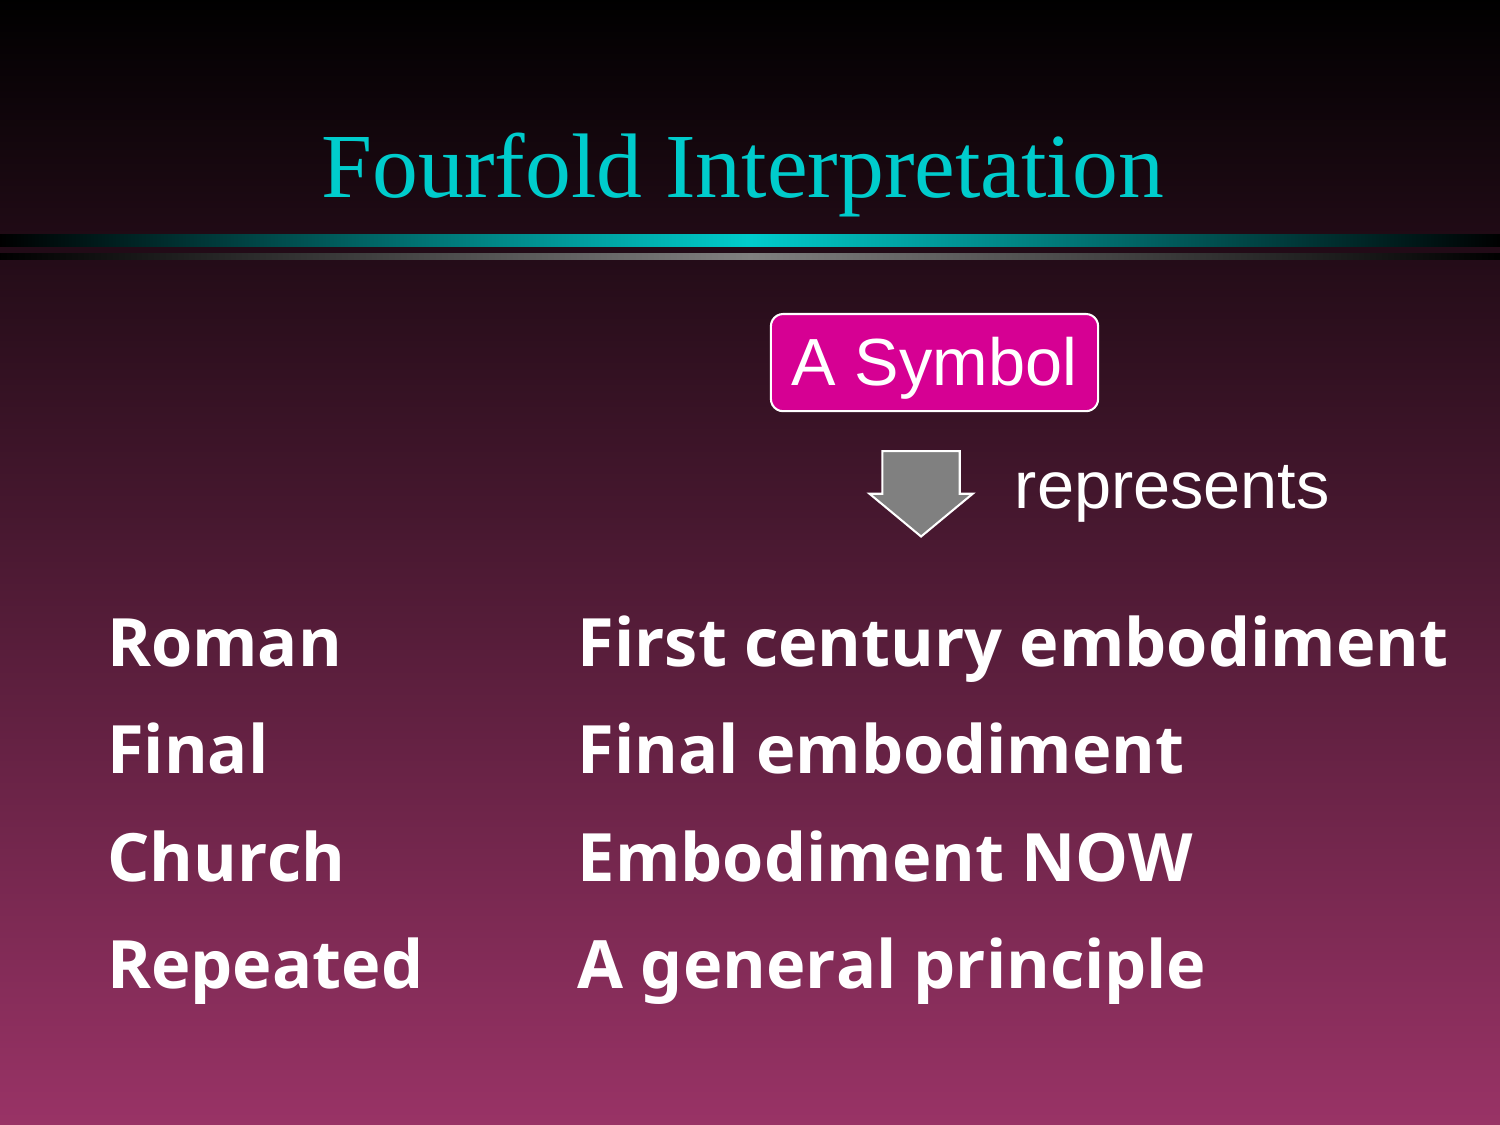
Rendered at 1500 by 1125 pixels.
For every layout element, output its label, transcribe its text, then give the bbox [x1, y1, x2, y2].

text_box represents [999, 440, 1422, 530]
list Roman Final Church Repeated [92, 587, 750, 1013]
text_box A Symbol [770, 313, 1099, 412]
text_box [869, 451, 973, 537]
title Fourfold Interpretation [99, 37, 1388, 225]
list First century embodiment Final embodiment Embodiment NOW A general principle [750, 587, 1476, 1013]
